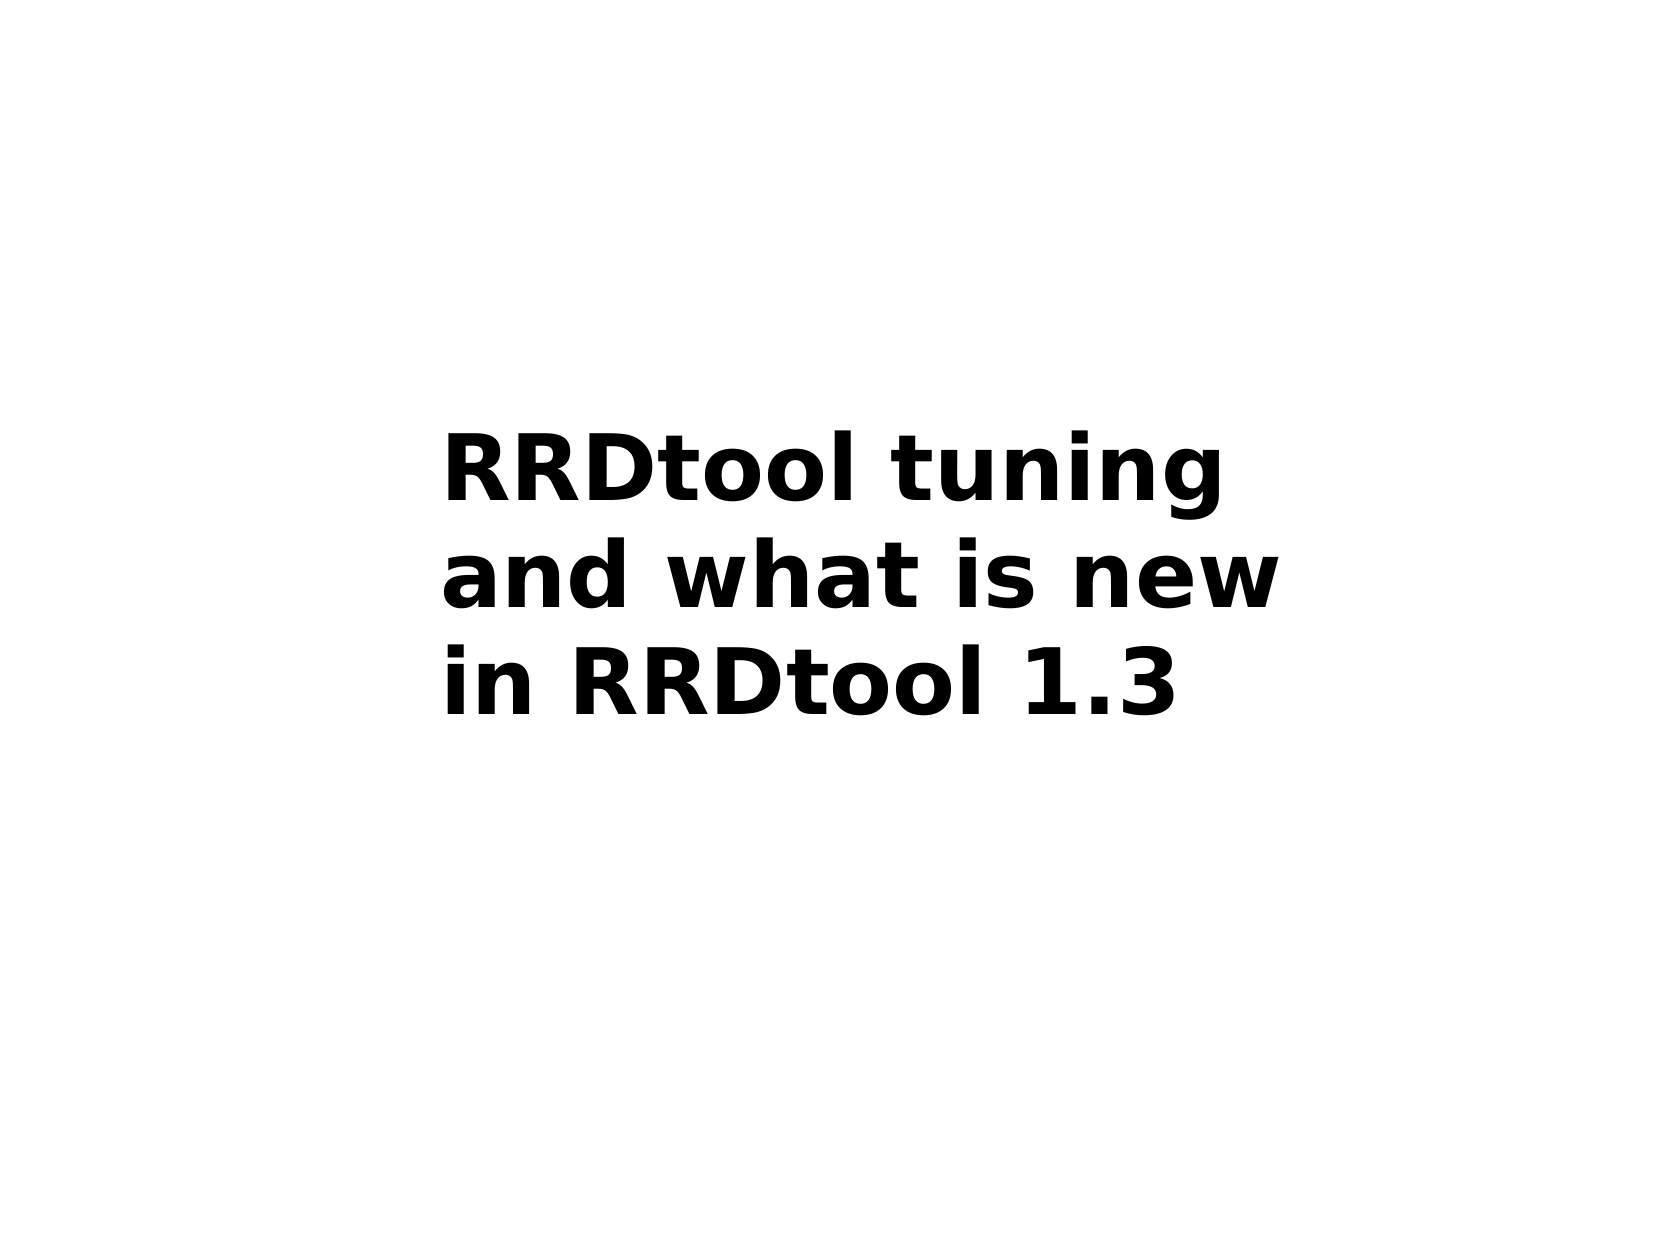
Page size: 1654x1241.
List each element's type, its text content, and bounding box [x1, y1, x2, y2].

text_box RRDtool tuning and what is new in RRDtool 1.3 [425, 408, 1371, 745]
